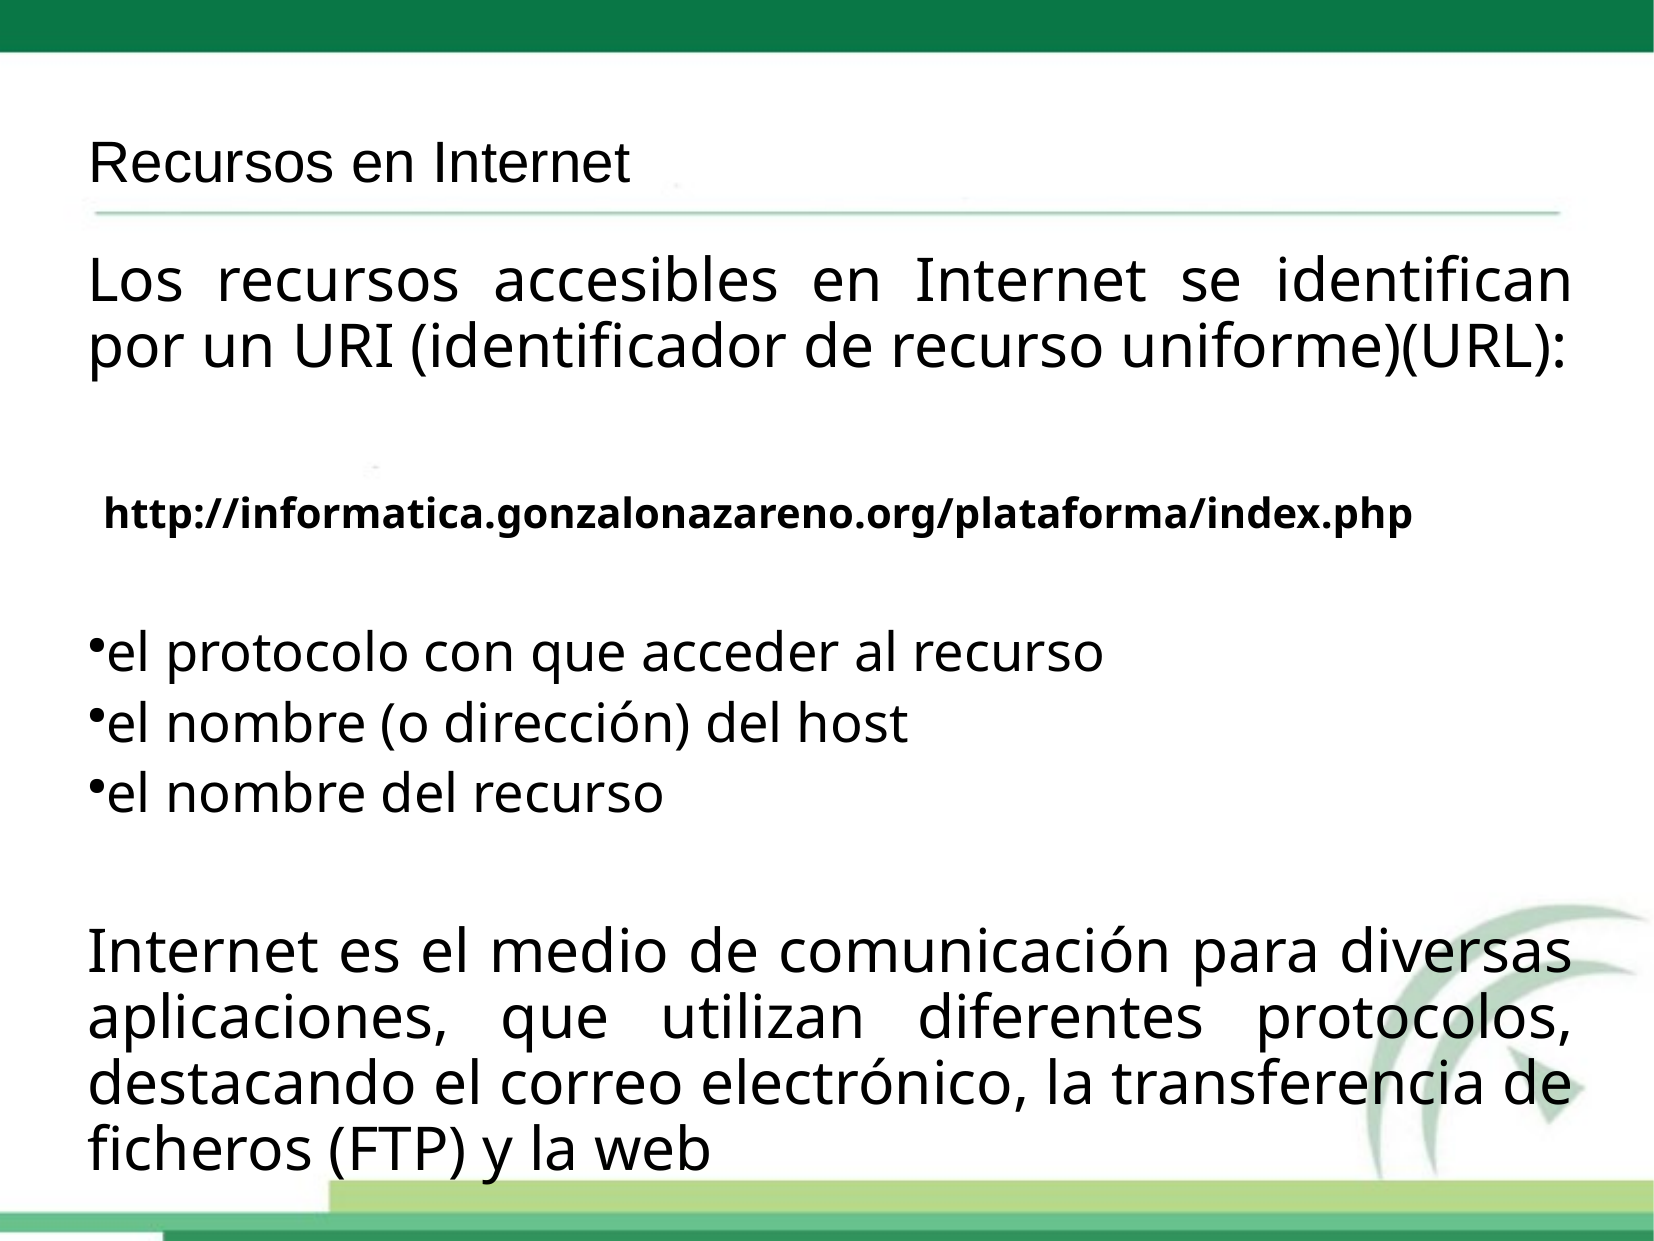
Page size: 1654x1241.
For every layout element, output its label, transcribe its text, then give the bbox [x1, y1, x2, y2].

subtitle Los recursos accesibles en Internet se identifican por un URI (identificador de recurso uniforme)(URL): http://informatica.gonzalonazareno.org/plataforma/index.php el protocolo con que acceder al recurso el nombre (o dirección) del host el nombre del recurso Internet es el medio de comunicación para diversas aplicaciones, que utilizan diferentes protocolos, destacando el correo electrónico, la transferencia de ficheros (FTP) y la web [87, 251, 1576, 1182]
title Recursos en Internet [88, 66, 1577, 259]
picture [0, 0, 1654, 1241]
